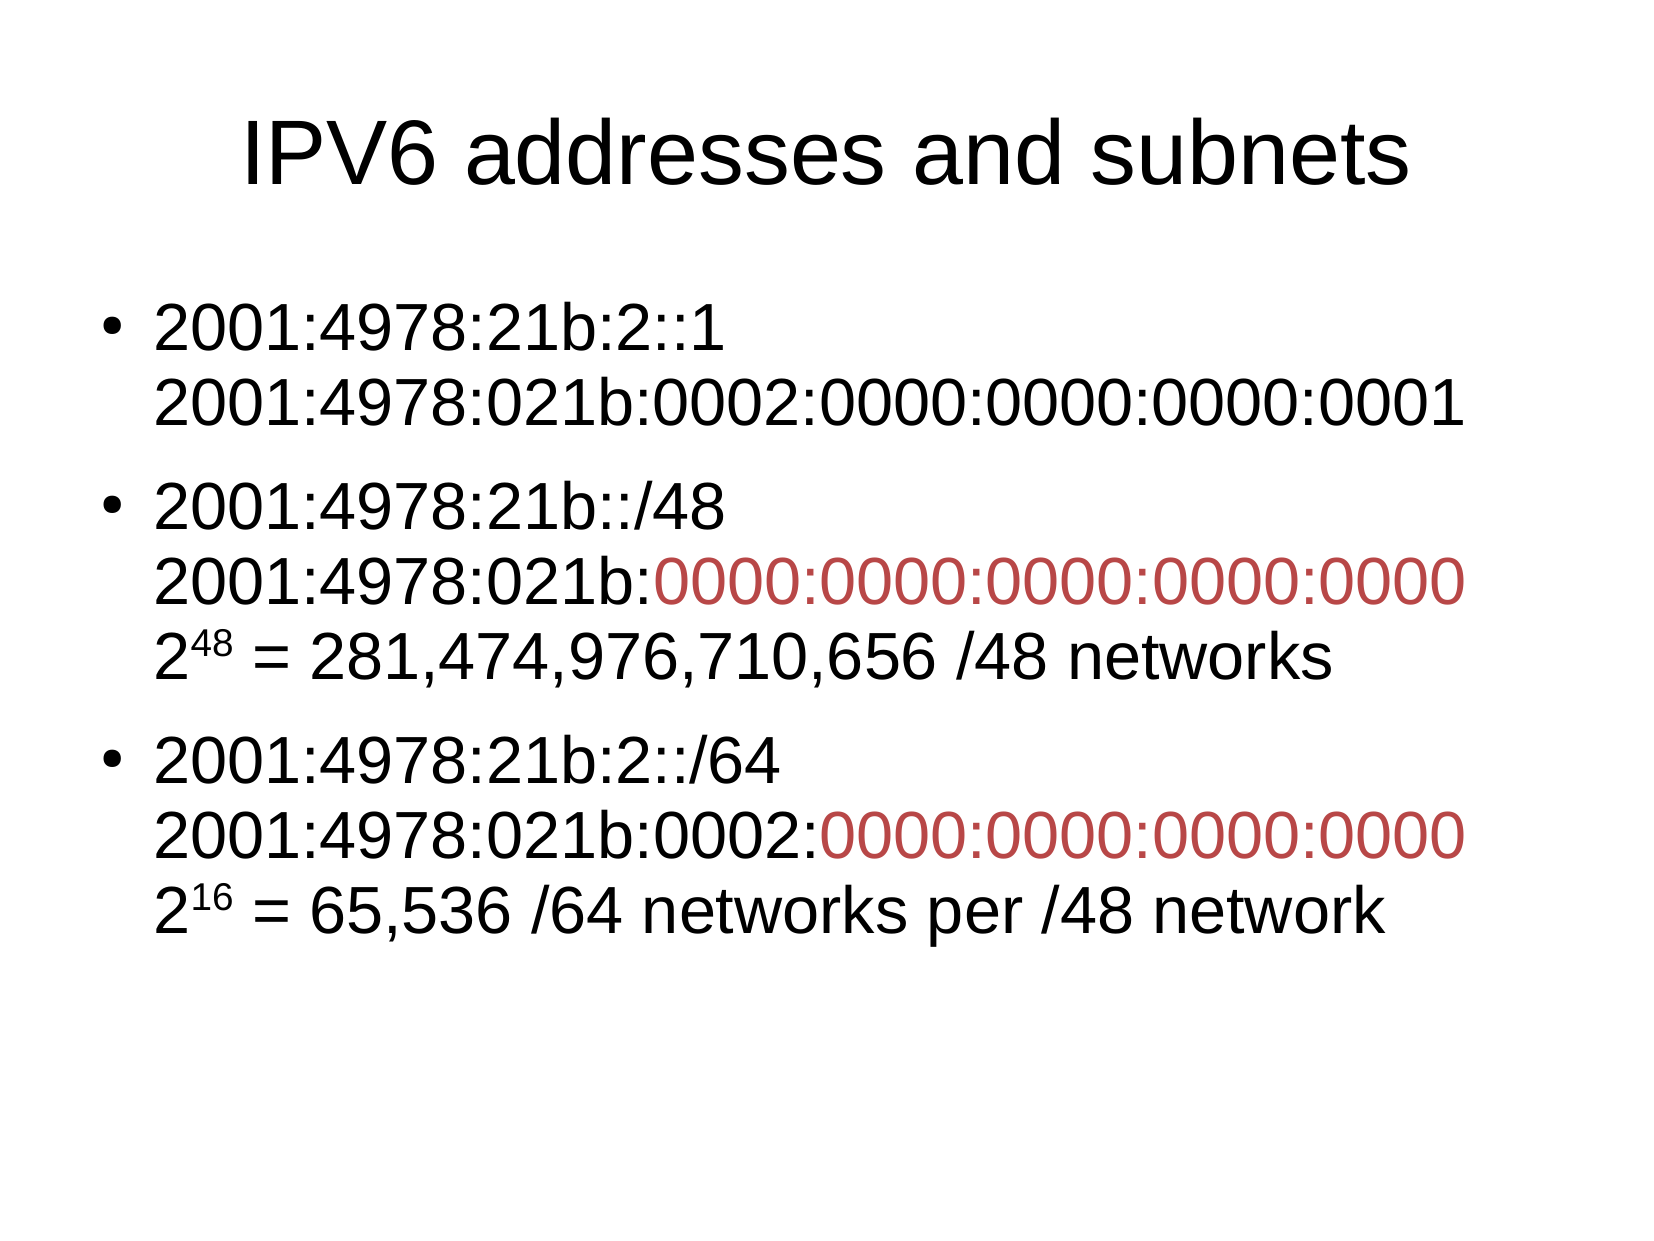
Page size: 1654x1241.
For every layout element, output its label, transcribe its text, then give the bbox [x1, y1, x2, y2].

title IPV6 addresses and subnets [82, 56, 1571, 250]
list 2001:4978:21b:2::1 2001:4978:021b:0002:0000:0000:0000:0001 2001:4978:21b::/48 2001:4978:021b:0000:0000:0000:0000:0000 248 = 281,474,976,710,656 /48 networks 2001:4978:21b:2::/64 2001:4978:021b:0002:0000:0000:0000:0000 216 = 65,536 /64 networks per /48 network [82, 290, 1571, 1094]
